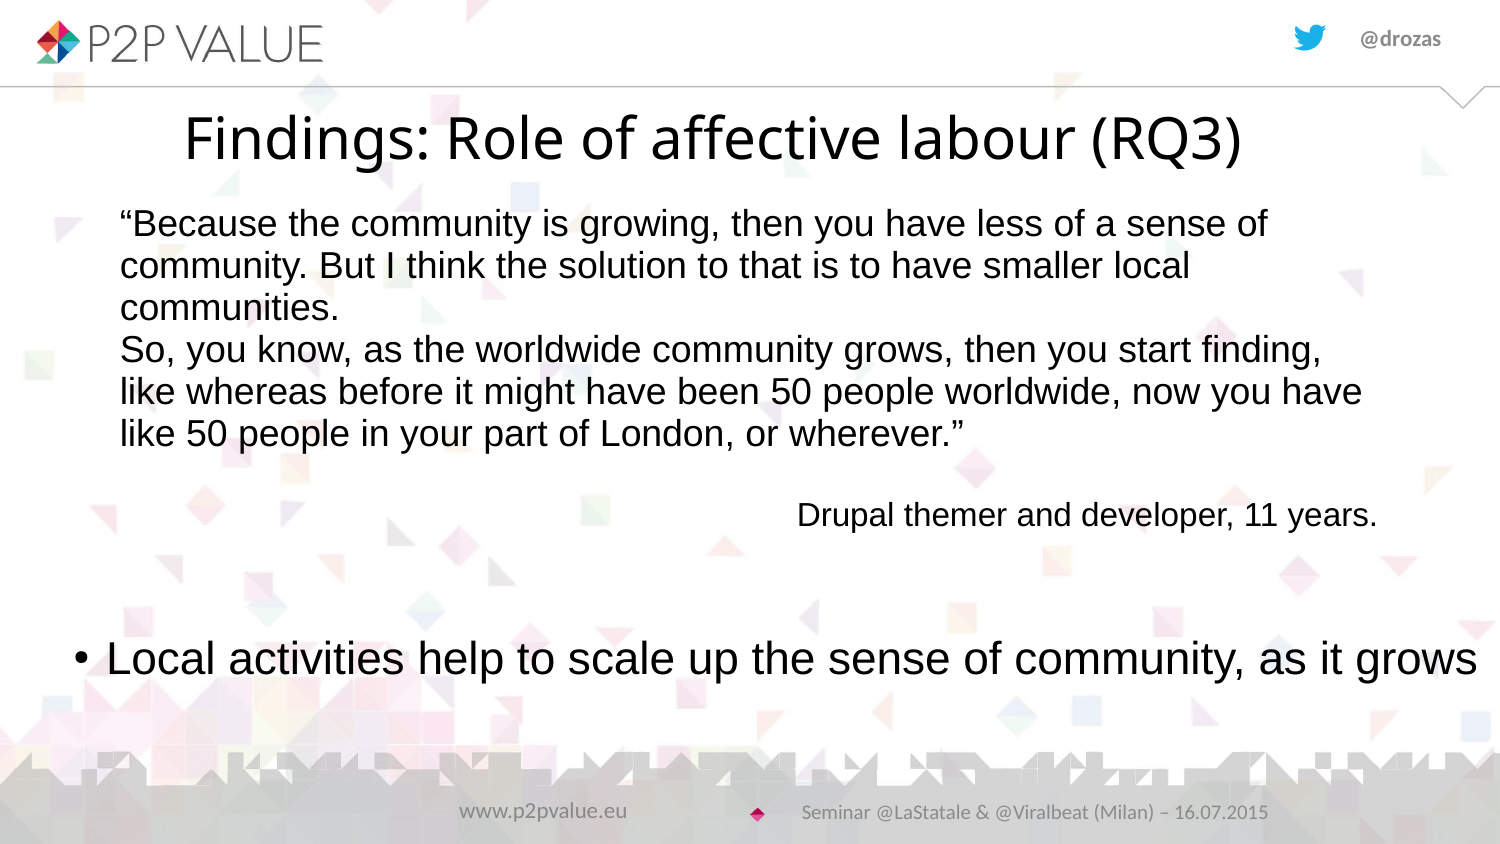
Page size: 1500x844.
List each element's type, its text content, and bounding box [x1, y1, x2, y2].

text_box Seminar @LaStatale & @Viralbeat (Milan) – 16.07.2015 [788, 788, 1481, 834]
text_box @drozas [1333, 15, 1455, 60]
title Findings: Role of affective labour (RQ3) [60, 92, 1366, 181]
text_box www.p2pvalue.eu [453, 789, 672, 829]
picture [0, 0, 1500, 844]
text_box “Because the community is growing, then you have less of a sense of community. But I think the solution to that is to have smaller local communities. So, you know, as the worldwide community grows, then you start finding, like whereas before it might have been 50 people worldwide, now you have like 50 people in your part of London, or wherever.” Drupal themer and developer, 11 years. [105, 195, 1394, 600]
text_box Local activities help to scale up the sense of community, as it grows [60, 600, 1500, 766]
